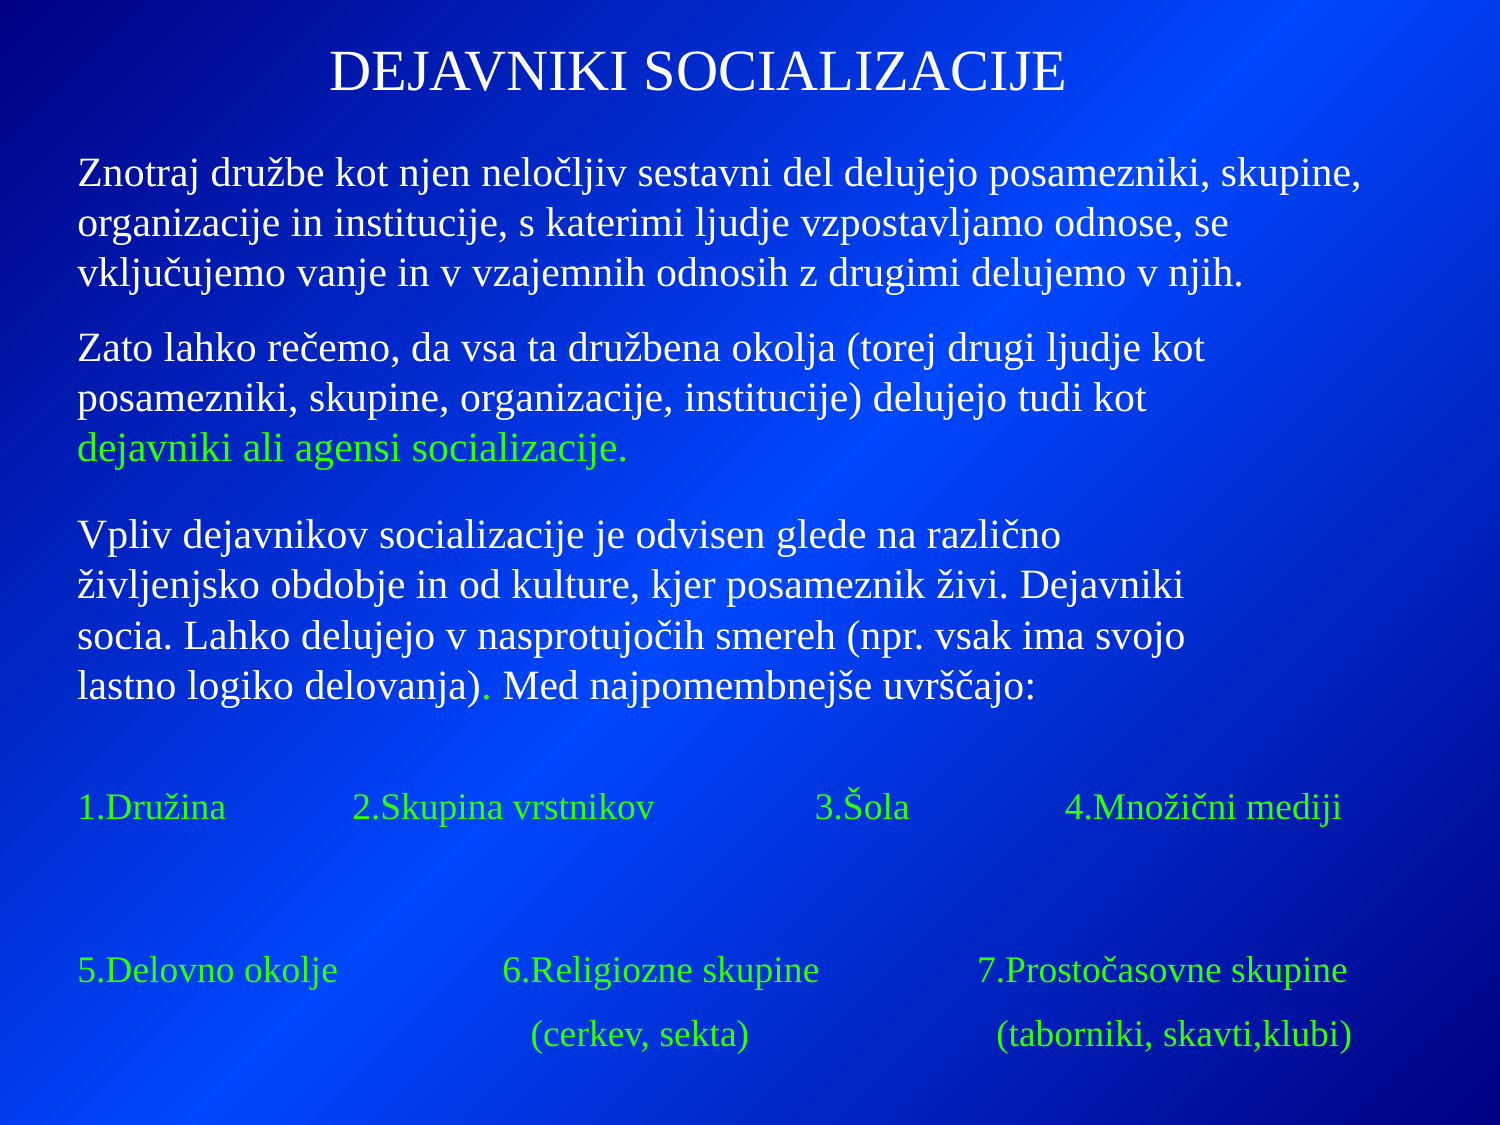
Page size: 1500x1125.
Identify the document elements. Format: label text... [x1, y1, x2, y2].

text_box 1.Družina [62, 774, 263, 835]
text_box DEJAVNIKI SOCIALIZACIJE [24, 24, 1450, 110]
text_box 6.Religiozne skupine (cerkev, sekta) [487, 937, 875, 1062]
text_box 2.Skupina vrstnikov [337, 774, 713, 835]
text_box 4.Množični mediji [1050, 774, 1388, 835]
text_box Znotraj družbe kot njen neločljiv sestavni del delujejo posamezniki, skupine, organizacije in institucije, s katerimi ljudje vzpostavljamo odnose, se vključujemo vanje in v vzajemnih odnosih z drugimi delujemo v njih. [62, 137, 1438, 303]
text_box 3.Šola [799, 774, 963, 835]
text_box 7.Prostočasovne skupine (taborniki, skavti,klubi) [962, 937, 1425, 1062]
text_box Vpliv dejavnikov socializacije je odvisen glede na različno življenjsko obdobje in od kulture, kjer posameznik živi. Dejavniki socia. Lahko delujejo v nasprotujočih smereh (npr. vsak ima svojo lastno logiko delovanja). Med najpomembnejše uvrščajo: [62, 499, 1251, 715]
text_box Zato lahko rečemo, da vsa ta družbena okolja (torej drugi ljudje kot posamezniki, skupine, organizacije, institucije) delujejo tudi kot dejavniki ali agensi socializacije. [62, 312, 1251, 478]
text_box 5.Delovno okolje [62, 937, 388, 998]
